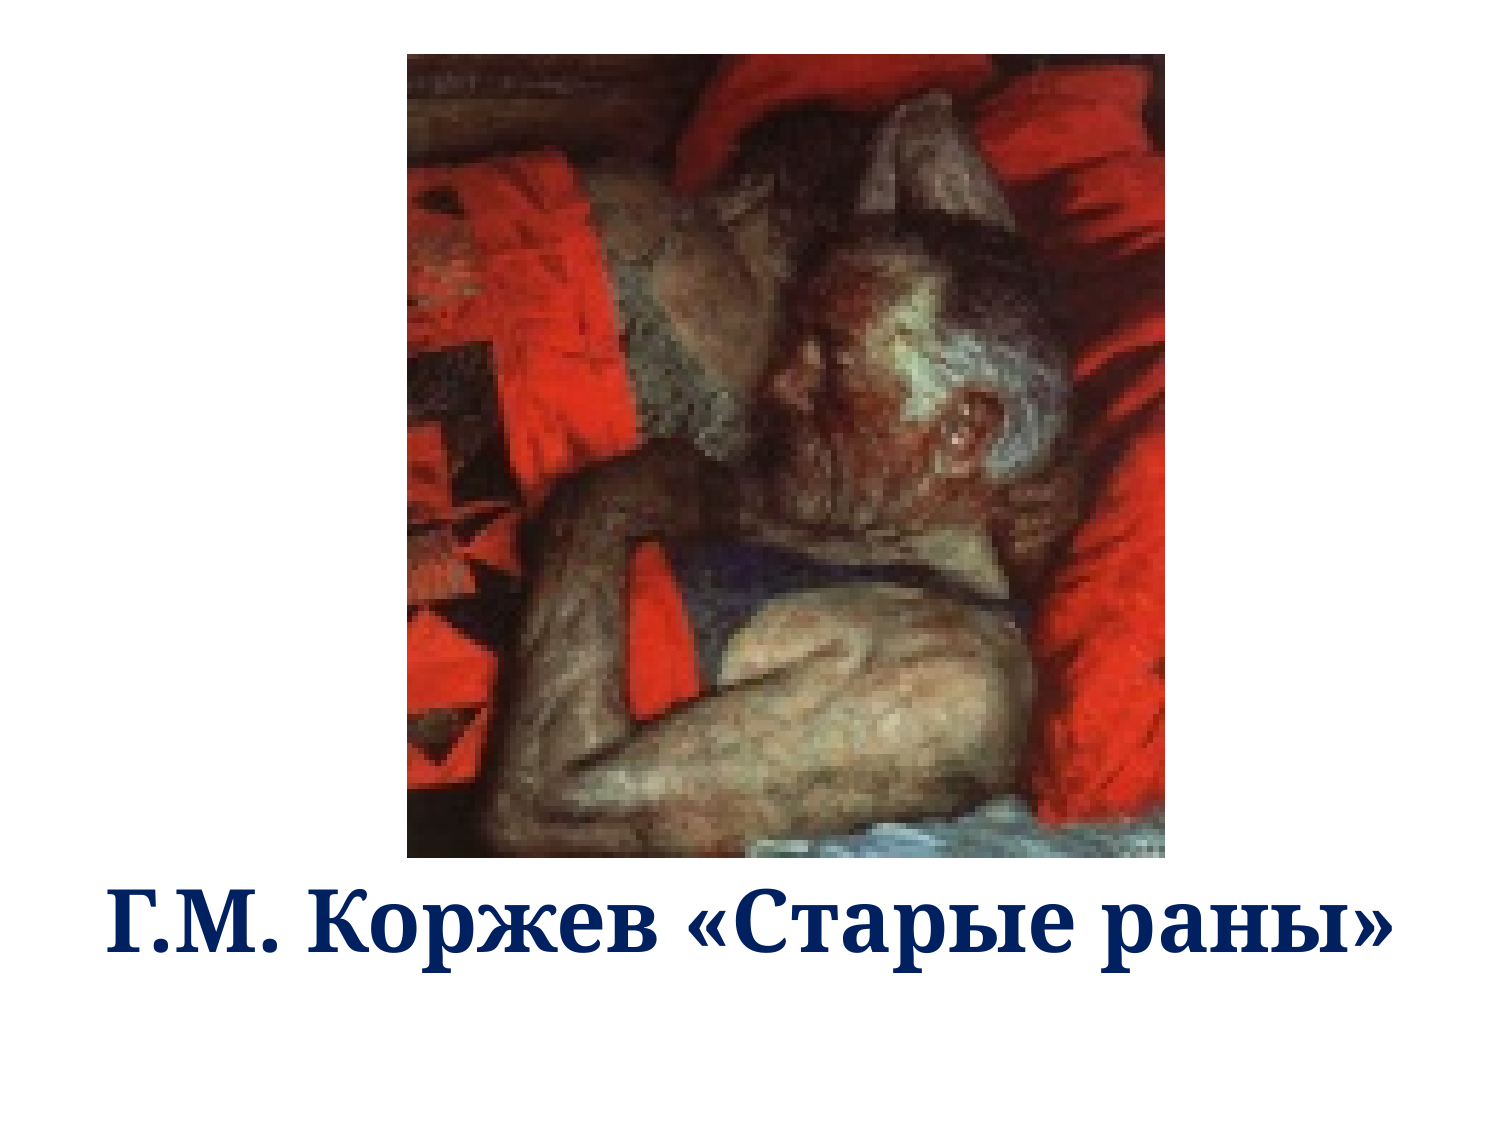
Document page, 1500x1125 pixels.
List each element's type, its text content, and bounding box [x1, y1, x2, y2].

title Г.М. Коржев «Старые раны» [76, 857, 1427, 1046]
picture [407, 54, 1165, 858]
